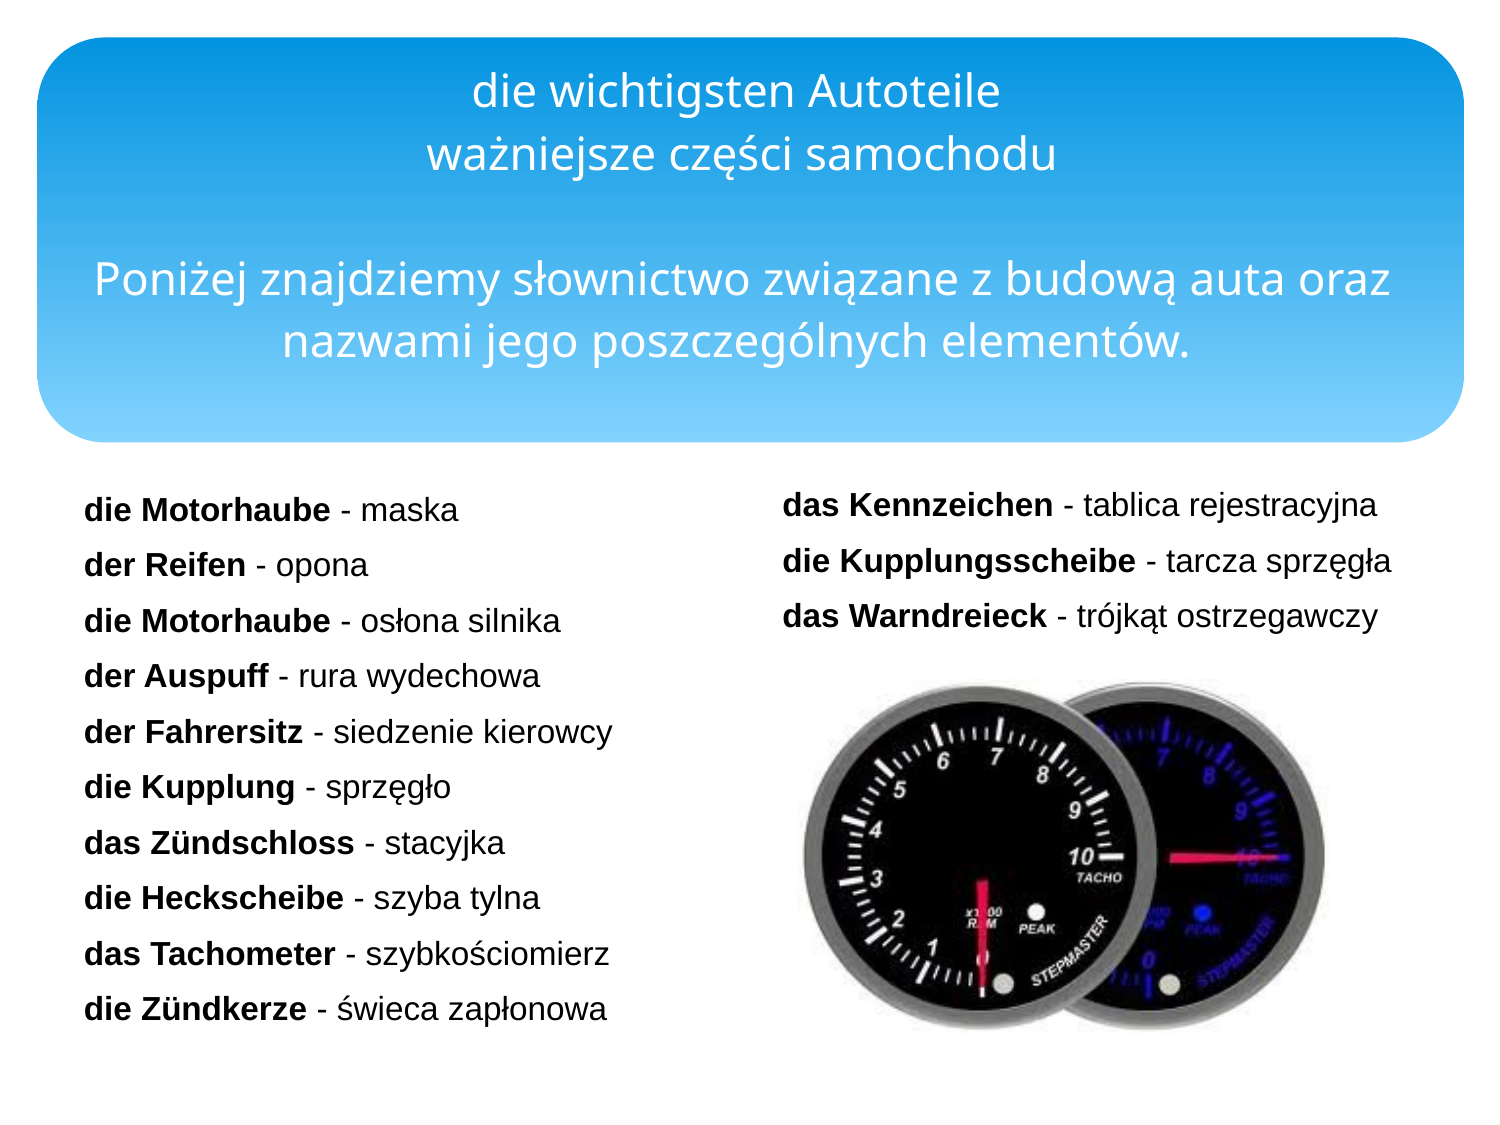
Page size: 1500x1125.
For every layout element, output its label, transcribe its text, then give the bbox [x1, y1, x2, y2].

picture [797, 679, 1329, 1034]
title die wichtigsten Autoteile ważniejsze części samochodu Poniżej znajdziemy słownictwo związane z budową auta oraz nazwami jego poszczególnych elementów. [67, 75, 1418, 355]
text_box das Kennzeichen - tablica rejestracyjna die Kupplungsscheibe - tarcza sprzęgła das Warndreieck - trójkąt ostrzegawczy [767, 460, 1408, 629]
subtitle die Motorhaube - maska der Reifen - opona die Motorhaube - osłona silnika der Auspuff - rura wydechowa der Fahrersitz - siedzenie kierowcy die Kupplung - sprzęgło das Zündschloss - stacyjka die Heckscheibe - szyba tylna das Tachometer - szybkościomierz die Zündkerze - świeca zapłonowa [83, 472, 1300, 1084]
